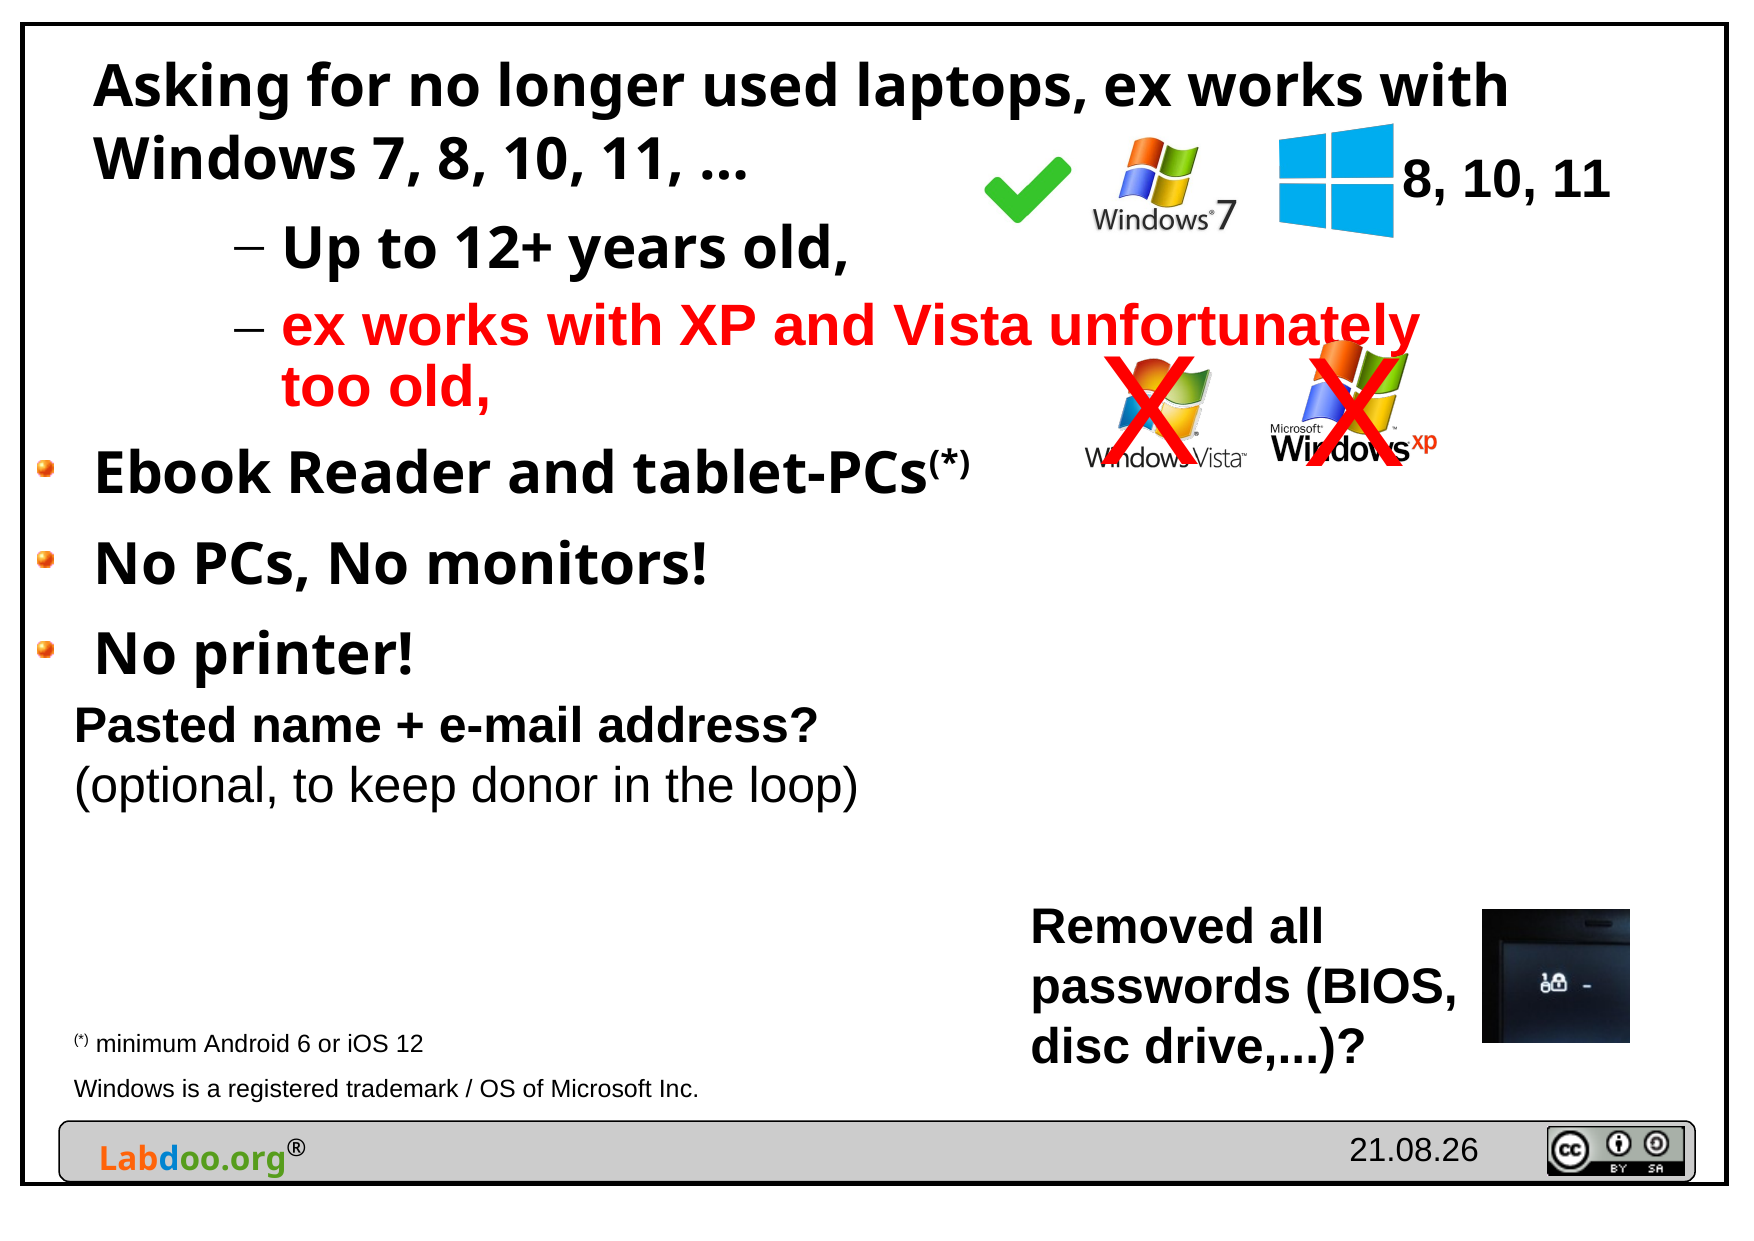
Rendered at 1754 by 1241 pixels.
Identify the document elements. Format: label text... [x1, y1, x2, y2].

list Asking for no longer used laptops, ex works with Windows 7, 8, 10, 11, … Up to 12+ years old, ex works with XP and Vista unfortunately too old, Ebook Reader and tablet-PCs(*) No PCs, No monitors! No printer! [37, 47, 1512, 612]
text_box X [1287, 302, 1379, 505]
picture [37, 641, 54, 658]
picture [1279, 123, 1394, 238]
text_box 8, 10, 11 [1387, 135, 1630, 219]
text_box X [1082, 300, 1205, 504]
picture [1379, 336, 1441, 475]
picture [1087, 112, 1241, 254]
picture [1267, 336, 1287, 475]
picture [1548, 909, 1630, 1043]
text_box Labdoo.org® [83, 1103, 1161, 1182]
text_box (*) minimum Android 6 or iOS 12 Windows is a registered trademark / OS of Microsoft Inc. [59, 1020, 768, 1111]
text_box Pasted name + e-mail address? (optional, to keep donor in the loop) [59, 685, 910, 857]
picture [1074, 321, 1082, 504]
picture [1205, 321, 1257, 504]
picture [1547, 1126, 1685, 1176]
text_box Removed all passwords (BIOS, disc drive,...)? [1015, 885, 1548, 1081]
